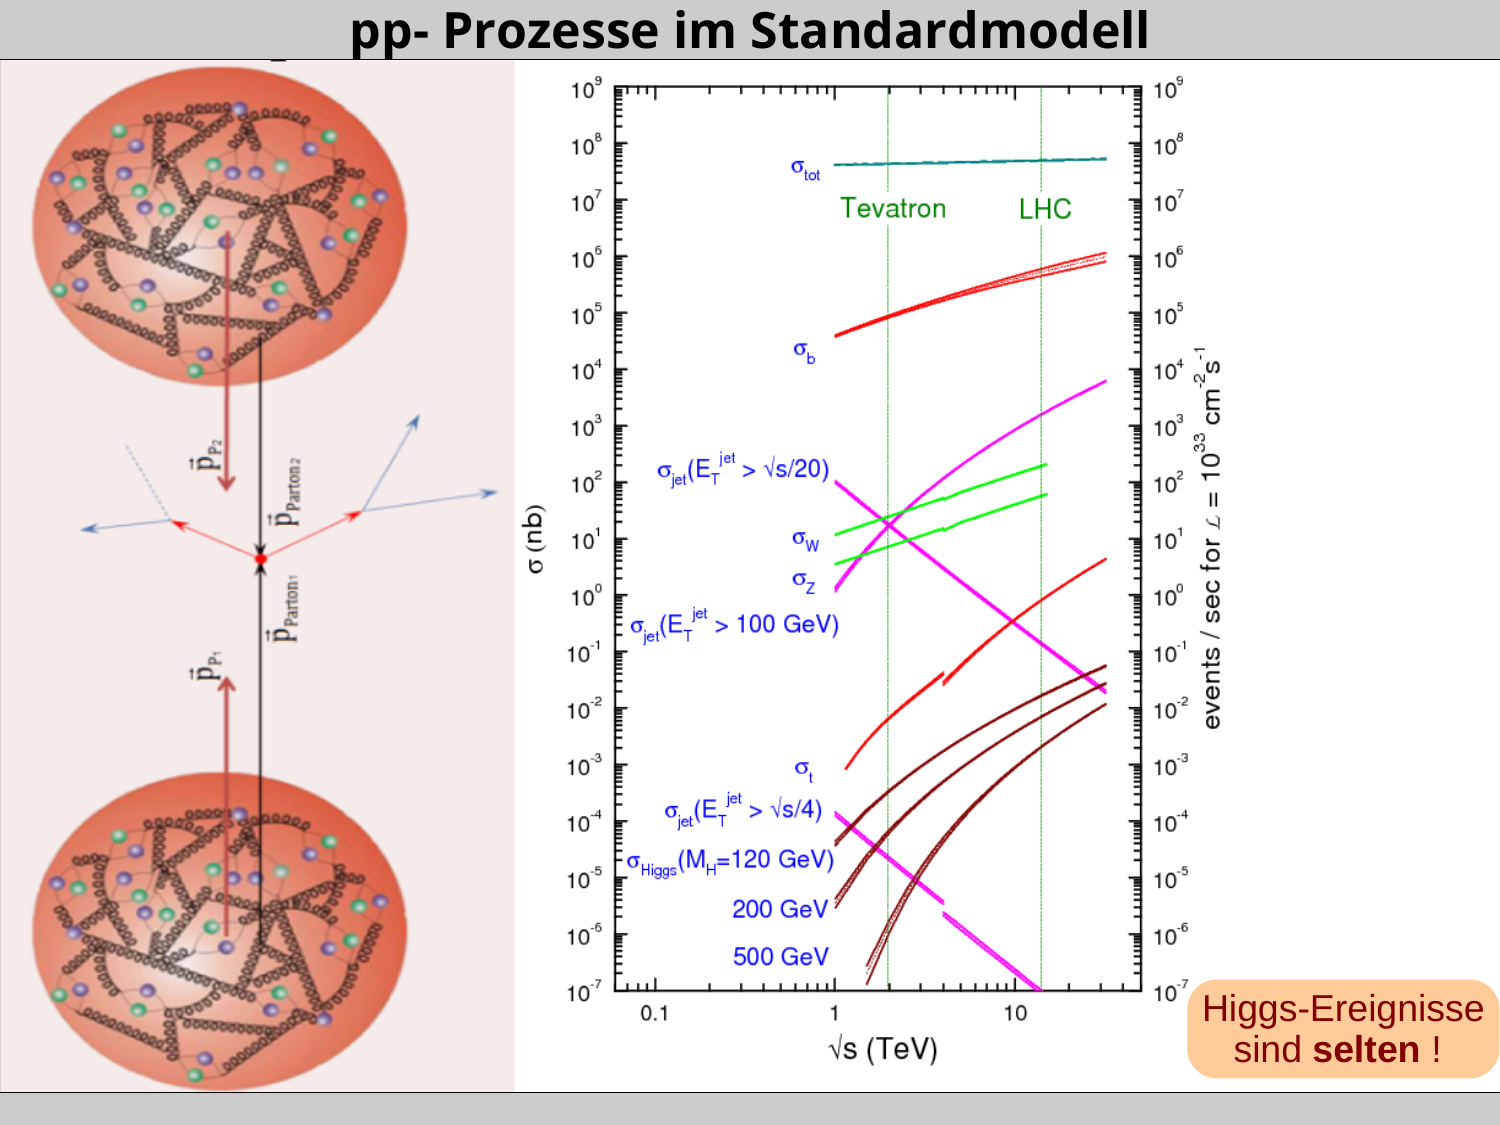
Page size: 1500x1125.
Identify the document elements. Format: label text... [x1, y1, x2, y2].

title pp- Prozesse im Standardmodell [110, 0, 1392, 72]
picture [517, 66, 1232, 1081]
text_box Higgs-Ereignisse sind selten ! [1187, 979, 1500, 1079]
picture [0, 59, 515, 1092]
